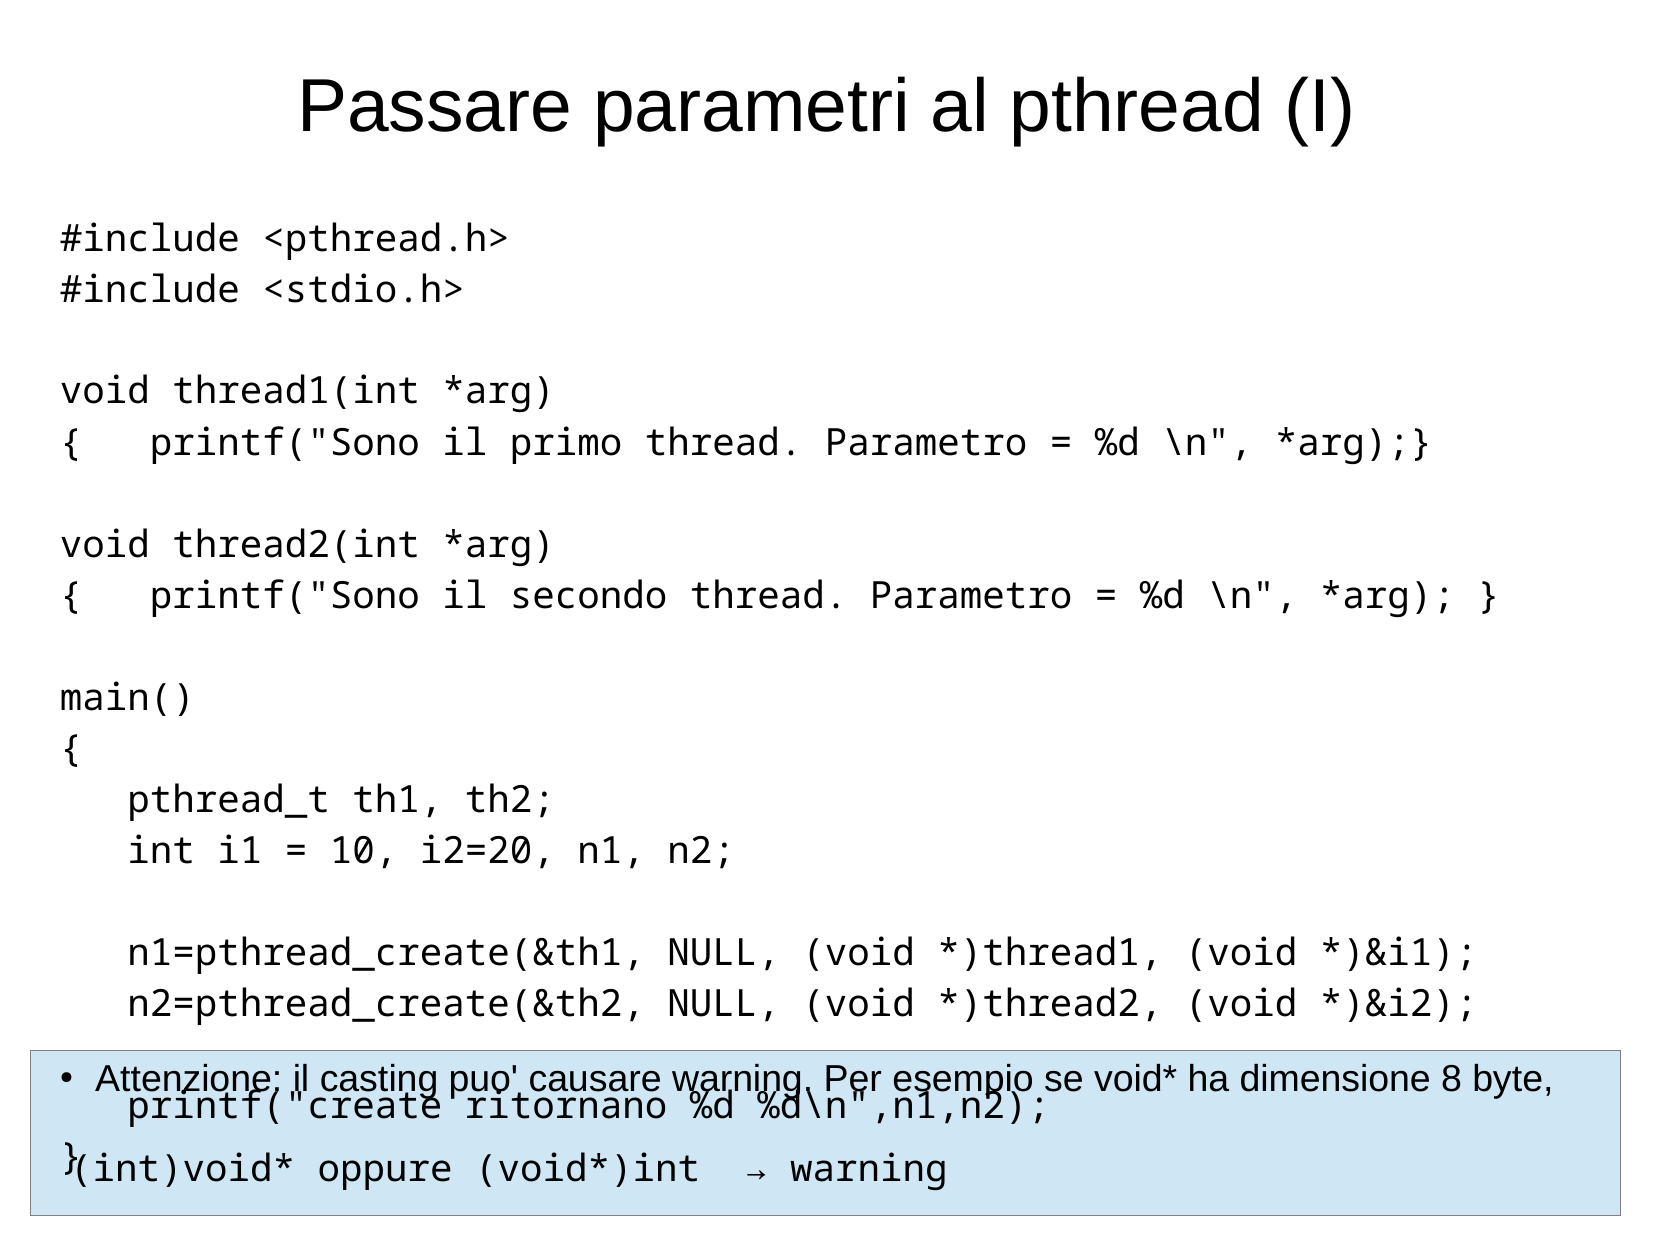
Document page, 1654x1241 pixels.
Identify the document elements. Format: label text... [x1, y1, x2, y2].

text_box #include <pthread.h> #include <stdio.h> void thread1(int *arg) { printf("Sono il primo thread. Parametro = %d \n", *arg);} void thread2(int *arg) { printf("Sono il secondo thread. Parametro = %d \n", *arg); } main() { pthread_t th1, th2; int i1 = 10, i2=20, n1, n2; n1=pthread_create(&th1, NULL, (void *)thread1, (void *)&i1); n2=pthread_create(&th2, NULL, (void *)thread2, (void *)&i2); printf("create ritornano %d %d\n",n1,n2); } [45, 203, 1606, 1169]
text_box [30, 1050, 1621, 1216]
title Passare parametri al pthread (I) [82, 2, 1571, 203]
text_box Attenzione: il casting puo' causare warning. Per esempio se void* ha dimensione 8 byte, (int)void* oppure (void*)int → warning [45, 1050, 1576, 1195]
